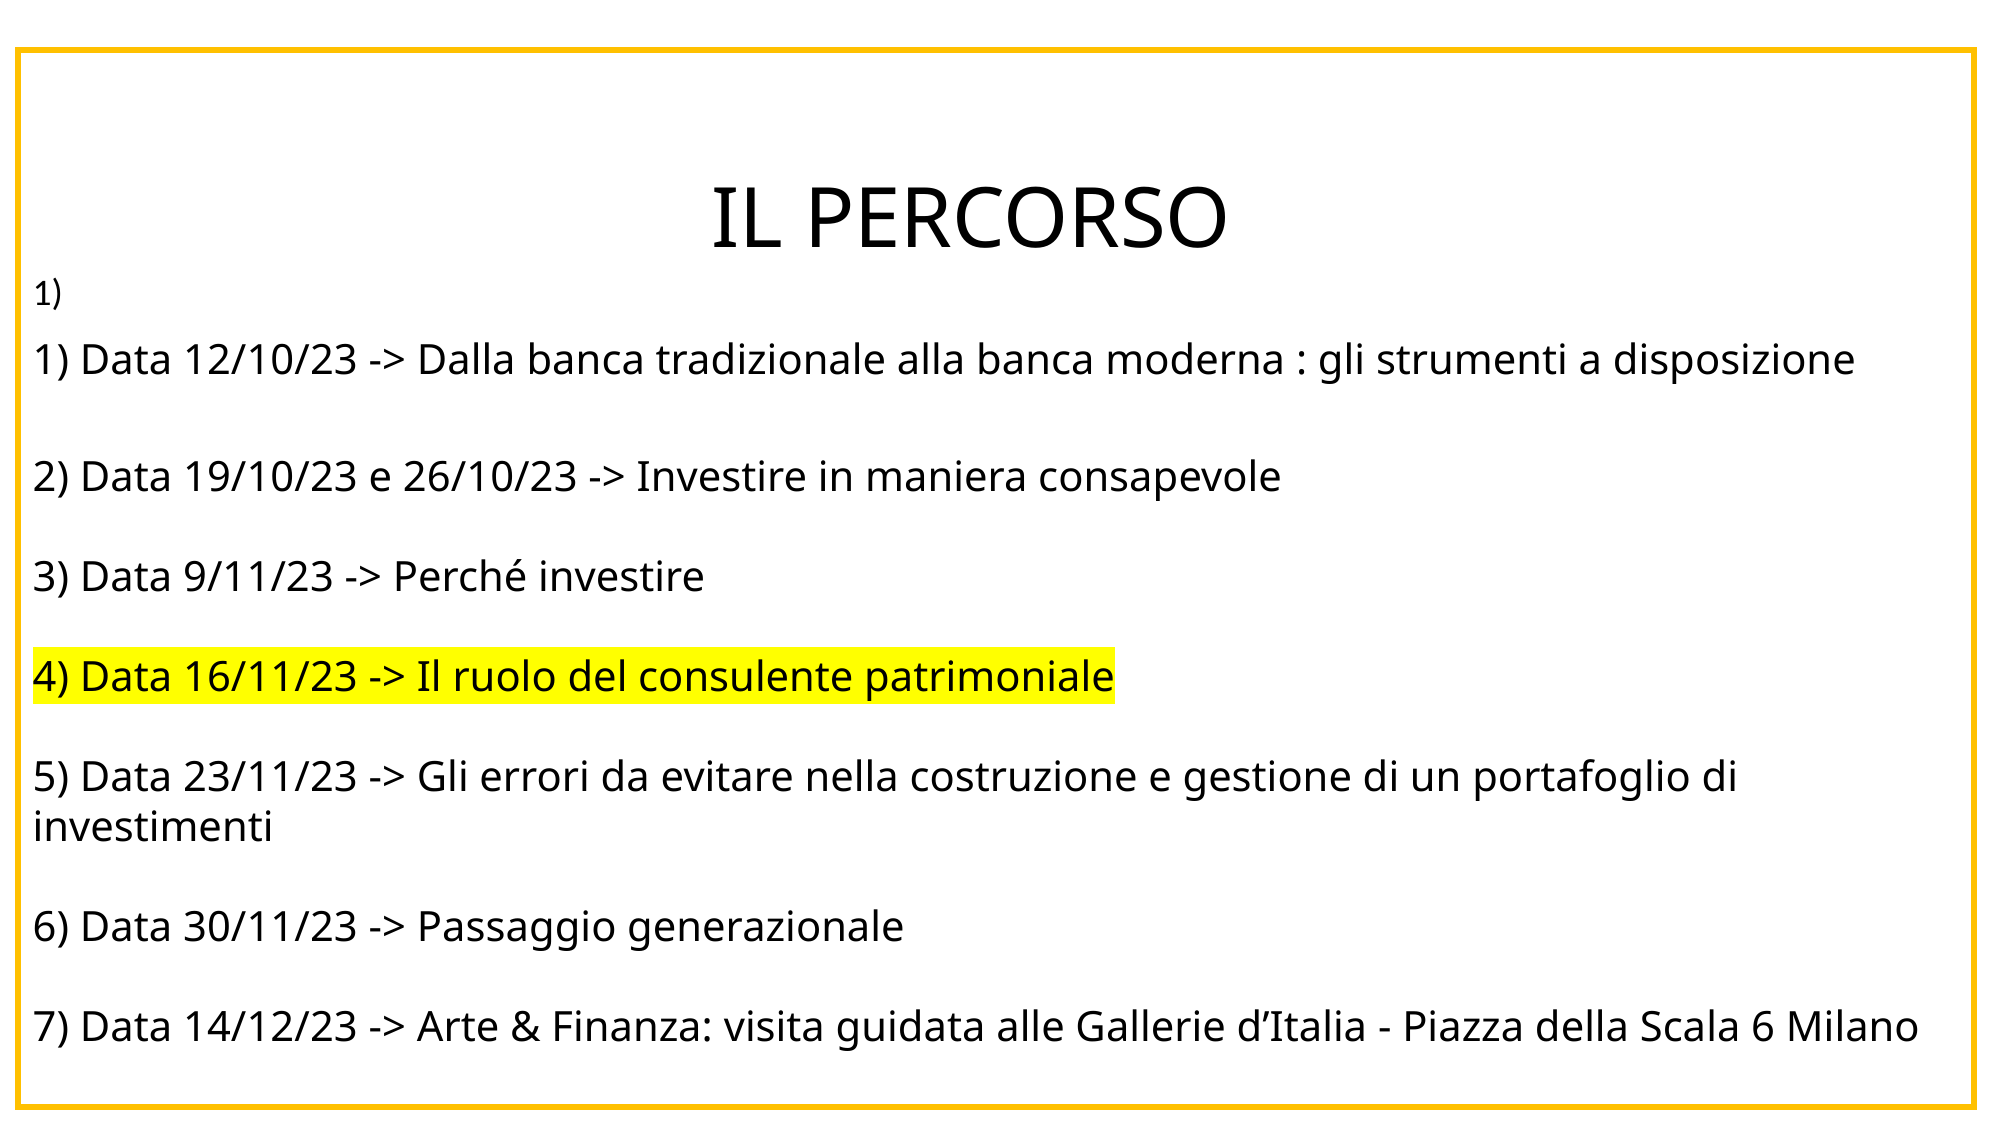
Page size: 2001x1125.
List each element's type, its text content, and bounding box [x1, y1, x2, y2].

text_box IL PERCORSO 1) Data 12/10/23 -> Dalla banca tradizionale alla banca moderna : gli strumenti a disposizione 2) Data 19/10/23 e 26/10/23 -> Investire in maniera consapevole 3) Data 9/11/23 -> Perché investire 4) Data 16/11/23 -> Il ruolo del consulente patrimoniale 5) Data 23/11/23 -> Gli errori da evitare nella costruzione e gestione di un portafoglio di investimenti 6) Data 30/11/23 -> Passaggio generazionale 7) Data 14/12/23 -> Arte & Finanza: visita guidata alle Gallerie d’Italia - Piazza della Scala 6 Milano [17, 50, 1974, 1074]
